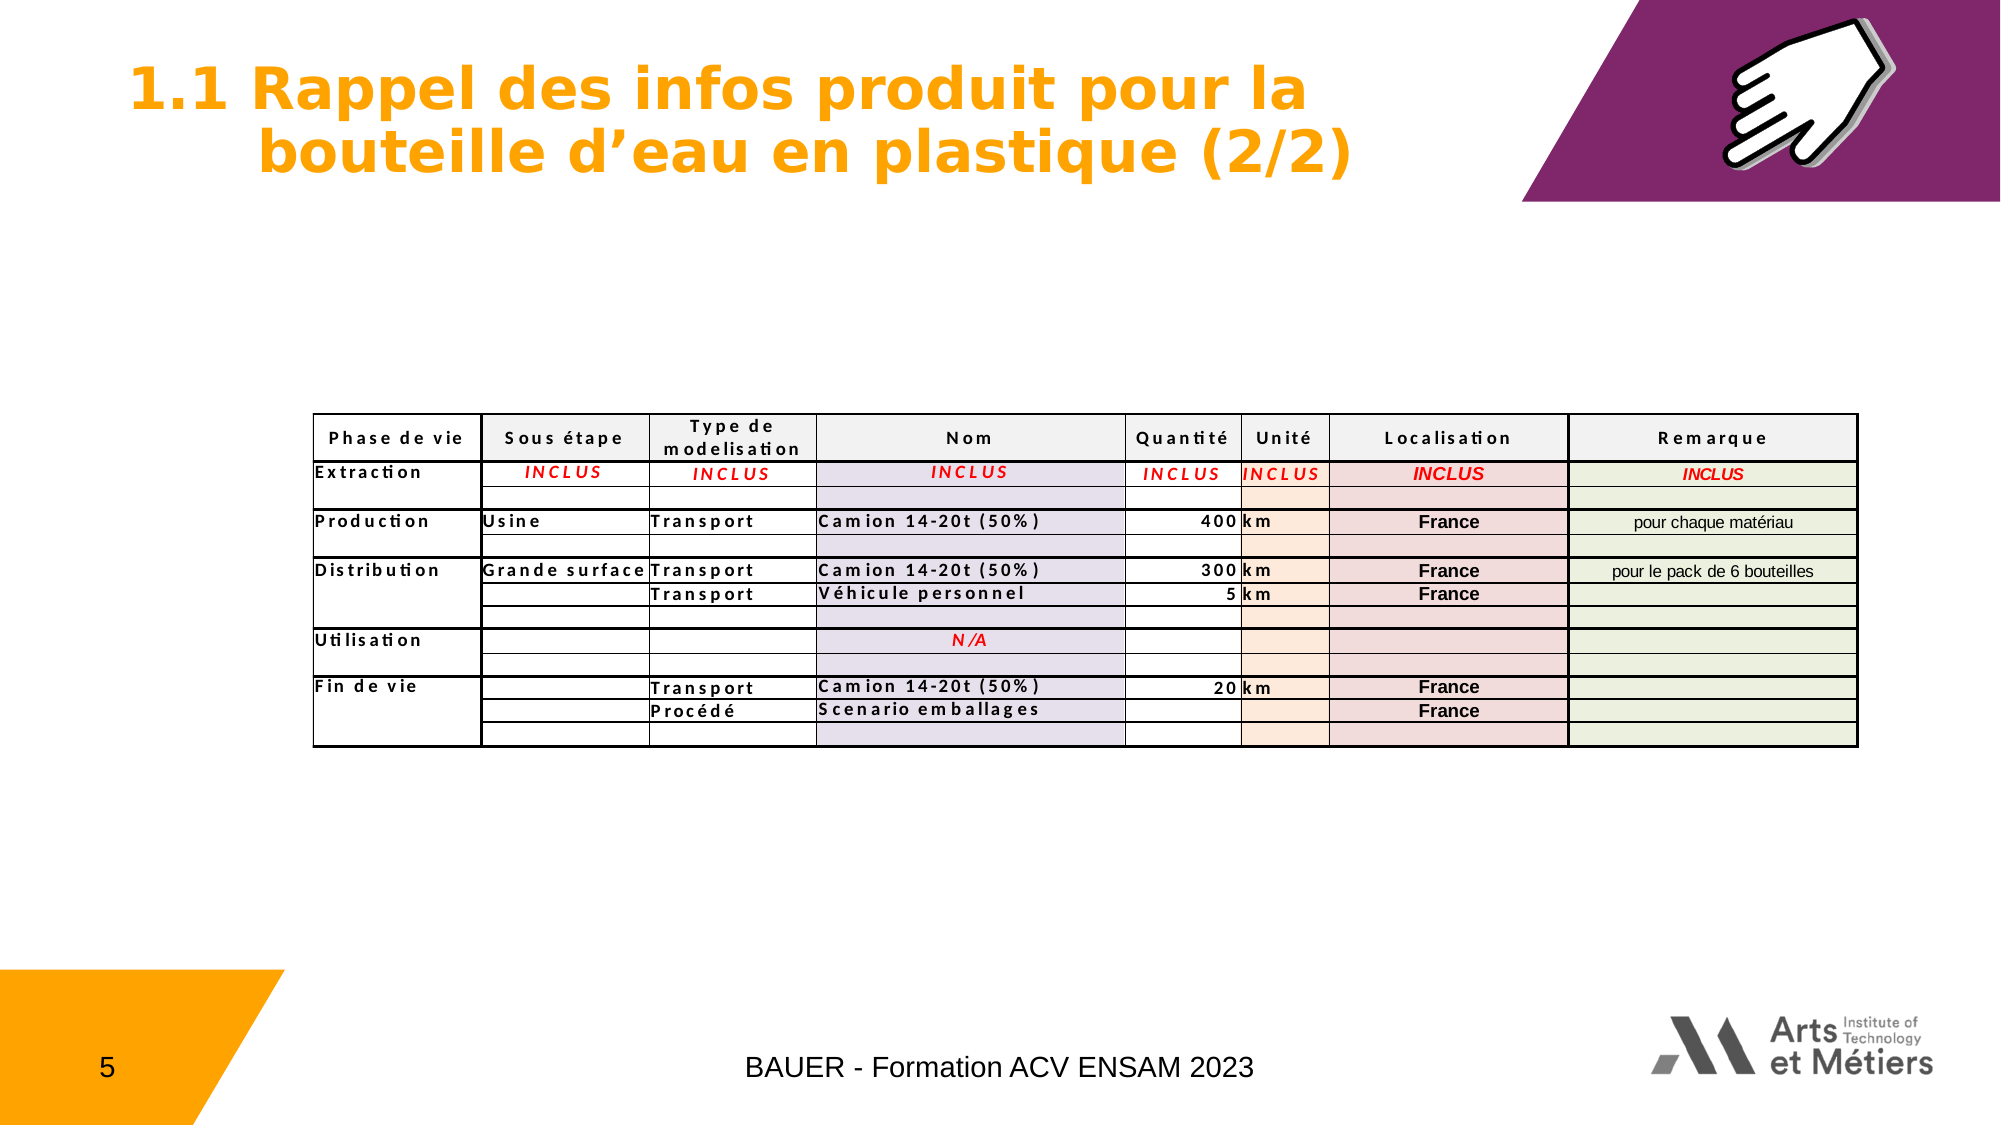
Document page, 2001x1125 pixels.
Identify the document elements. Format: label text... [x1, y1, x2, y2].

picture [312, 413, 1860, 748]
title 1.1 Rappel des infos produit pour la bouteille d’eau en plastique (2/2) [112, 51, 1477, 166]
picture [1618, 0, 2001, 279]
picture [1631, 997, 1952, 1093]
